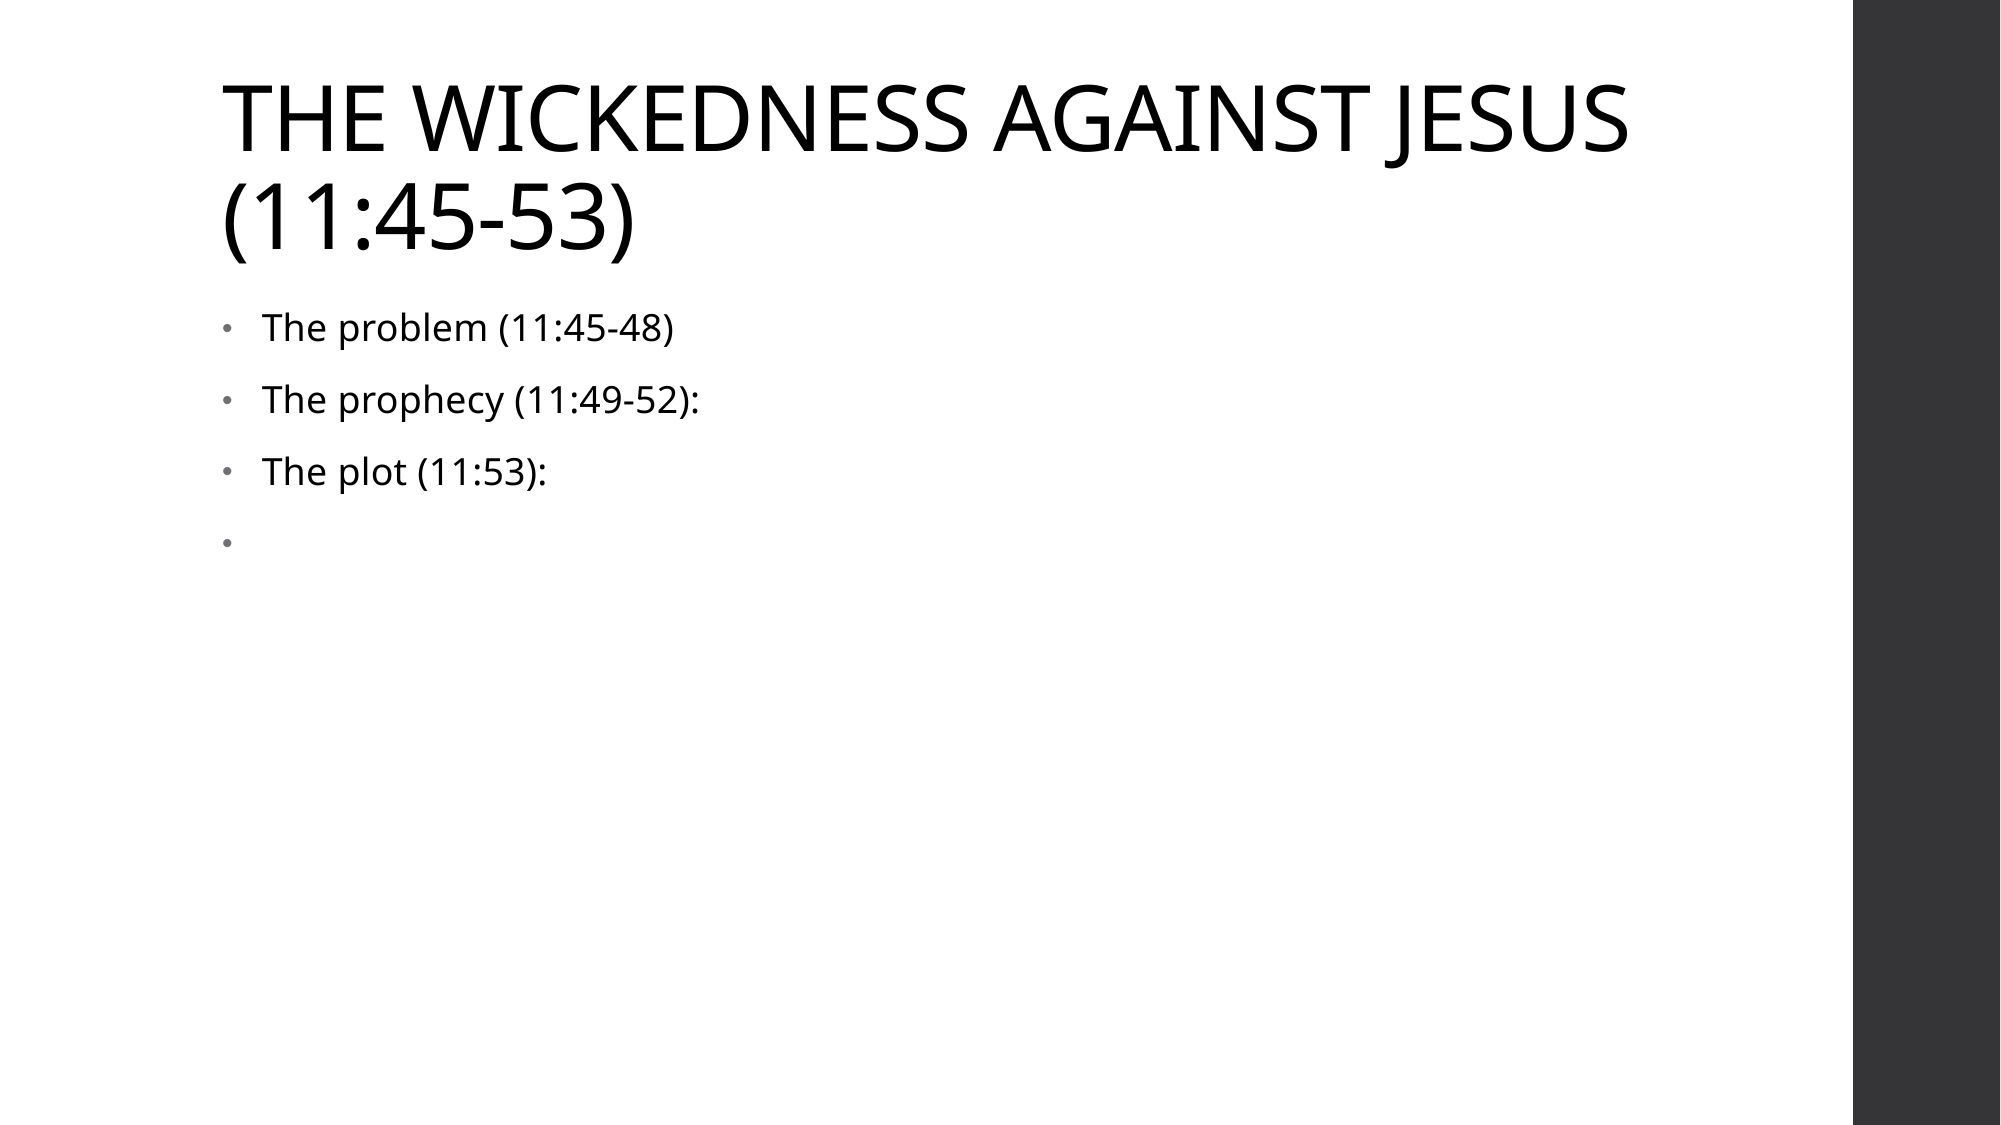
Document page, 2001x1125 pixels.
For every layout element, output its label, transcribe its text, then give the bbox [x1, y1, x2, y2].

list The problem (11:45-48) The prophecy (11:49-52): The plot (11:53): [206, 299, 1617, 1014]
title THE WICKEDNESS AGAINST JESUS (11:45-53) [206, 60, 1797, 278]
